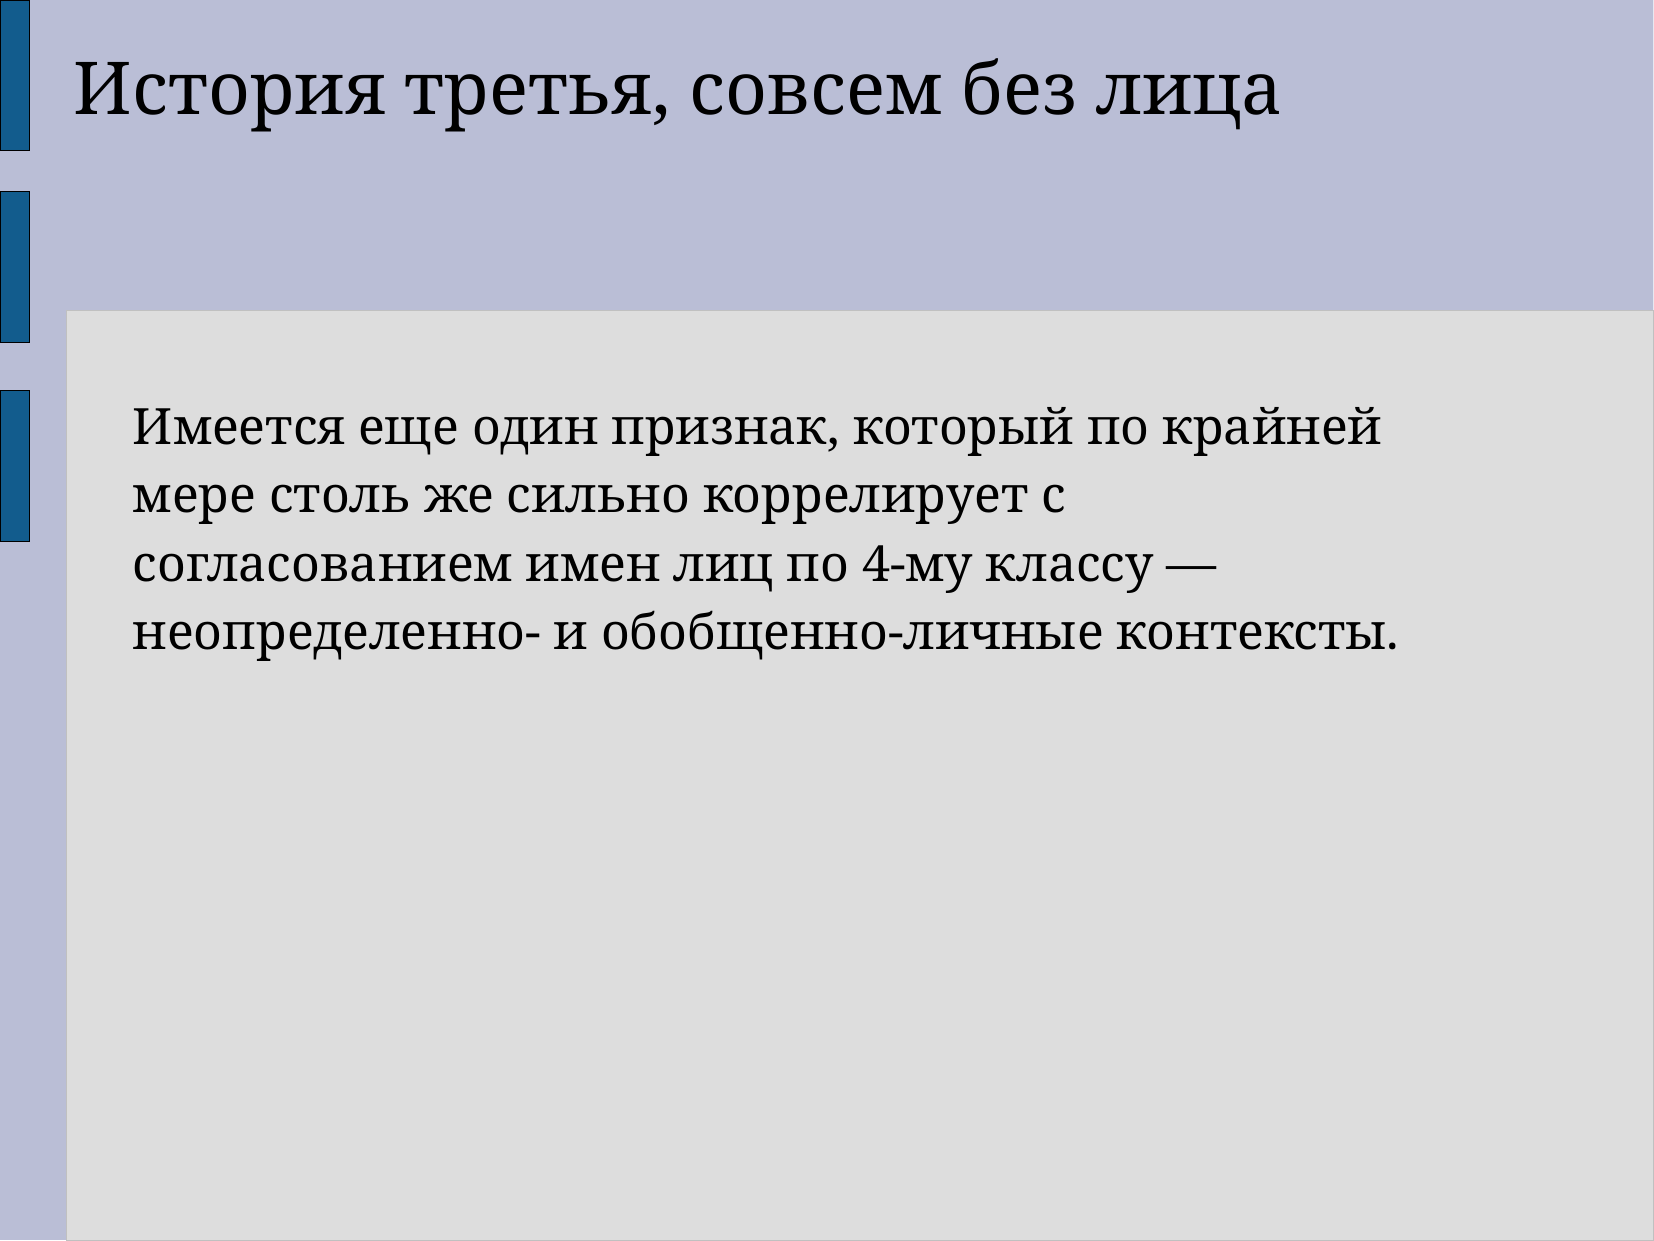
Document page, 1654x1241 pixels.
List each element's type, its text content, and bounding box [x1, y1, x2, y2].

text_box История третья, совсем без лица [58, 29, 1654, 143]
text_box Имеется еще один признак, который по крайней мере столь же сильно коррелирует с согласованием имен лиц по 4-му классу — неопределенно- и обобщенно-личные контексты. [118, 383, 1447, 667]
